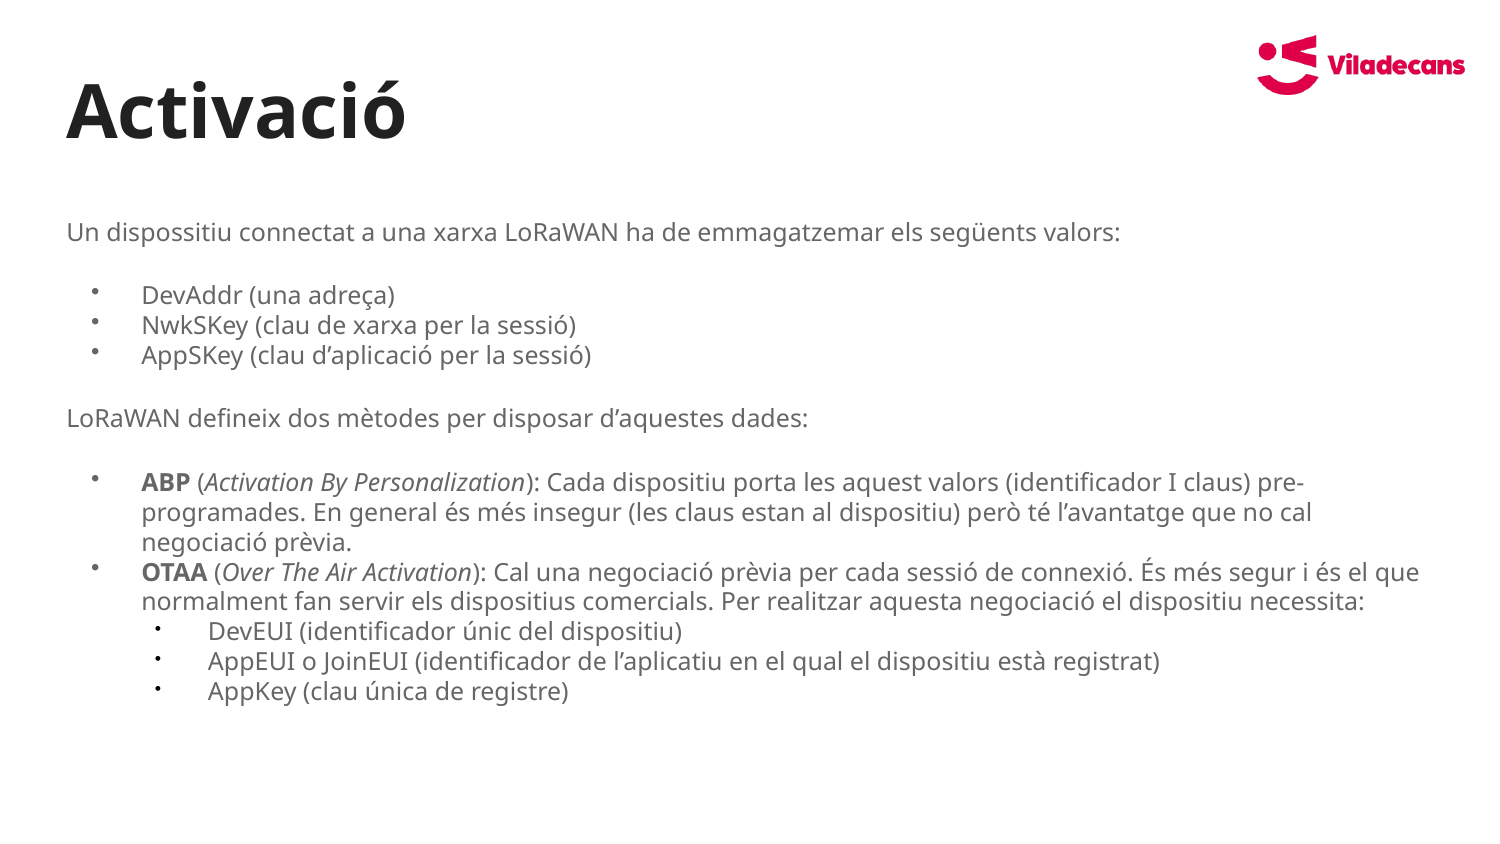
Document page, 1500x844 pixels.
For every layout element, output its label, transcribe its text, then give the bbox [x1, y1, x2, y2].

picture [1257, 35, 1465, 95]
list Un dispossitiu connectat a una xarxa LoRaWAN ha de emmagatzemar els següents valors: DevAddr (una adreça) NwkSKey (clau de xarxa per la sessió) AppSKey (clau d’aplicació per la sessió) LoRaWAN defineix dos mètodes per disposar d’aquestes dades: ABP (Activation By Personalization): Cada dispositiu porta les aquest valors (identificador I claus) pre-programades. En general és més insegur (les claus estan al dispositiu) però té l’avantatge que no cal negociació prèvia. OTAA (Over The Air Activation): Cal una negociació prèvia per cada sessió de connexió. És més segur i és el que normalment fan servir els dispositius comercials. Per realitzar aquesta negociació el dispositiu necessita: DevEUI (identificador únic del dispositiu) AppEUI o JoinEUI (identificador de l’aplicatiu en el qual el dispositiu està registrat) AppKey (clau única de registre) [51, 201, 1449, 750]
title Activació [51, 48, 1449, 180]
